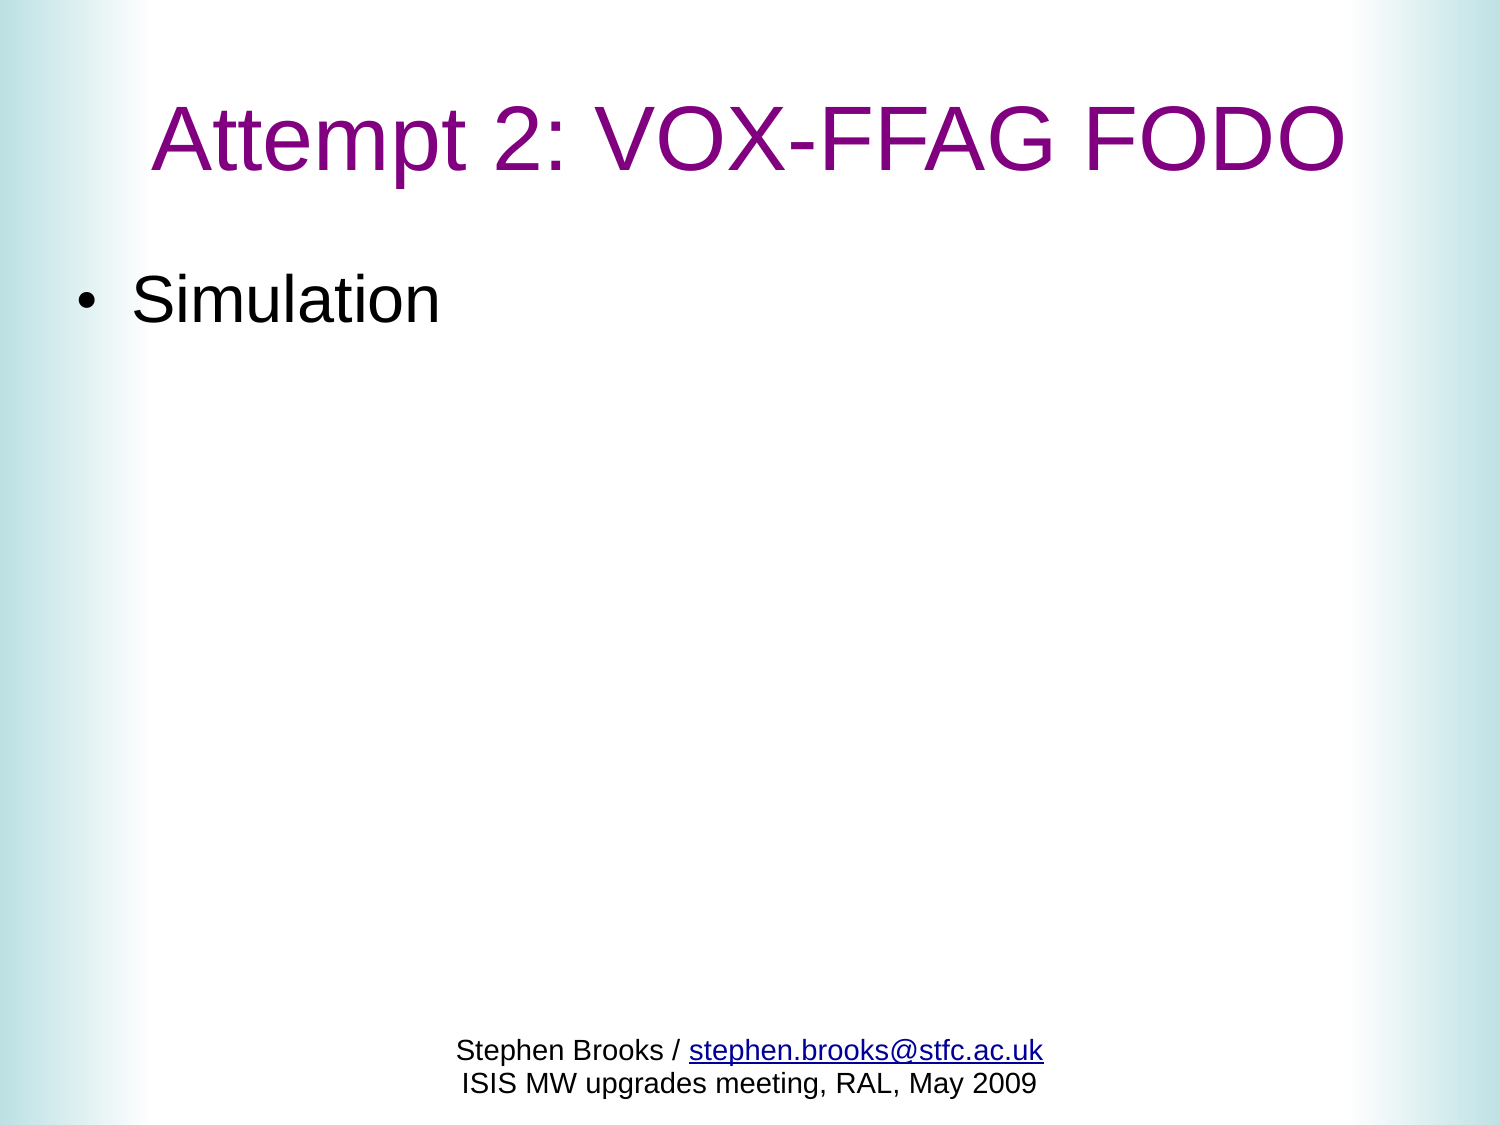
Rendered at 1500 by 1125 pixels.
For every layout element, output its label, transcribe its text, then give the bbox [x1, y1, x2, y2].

list Simulation [75, 262, 1425, 991]
title Attempt 2: VOX-FFAG FODO [75, 52, 1425, 225]
